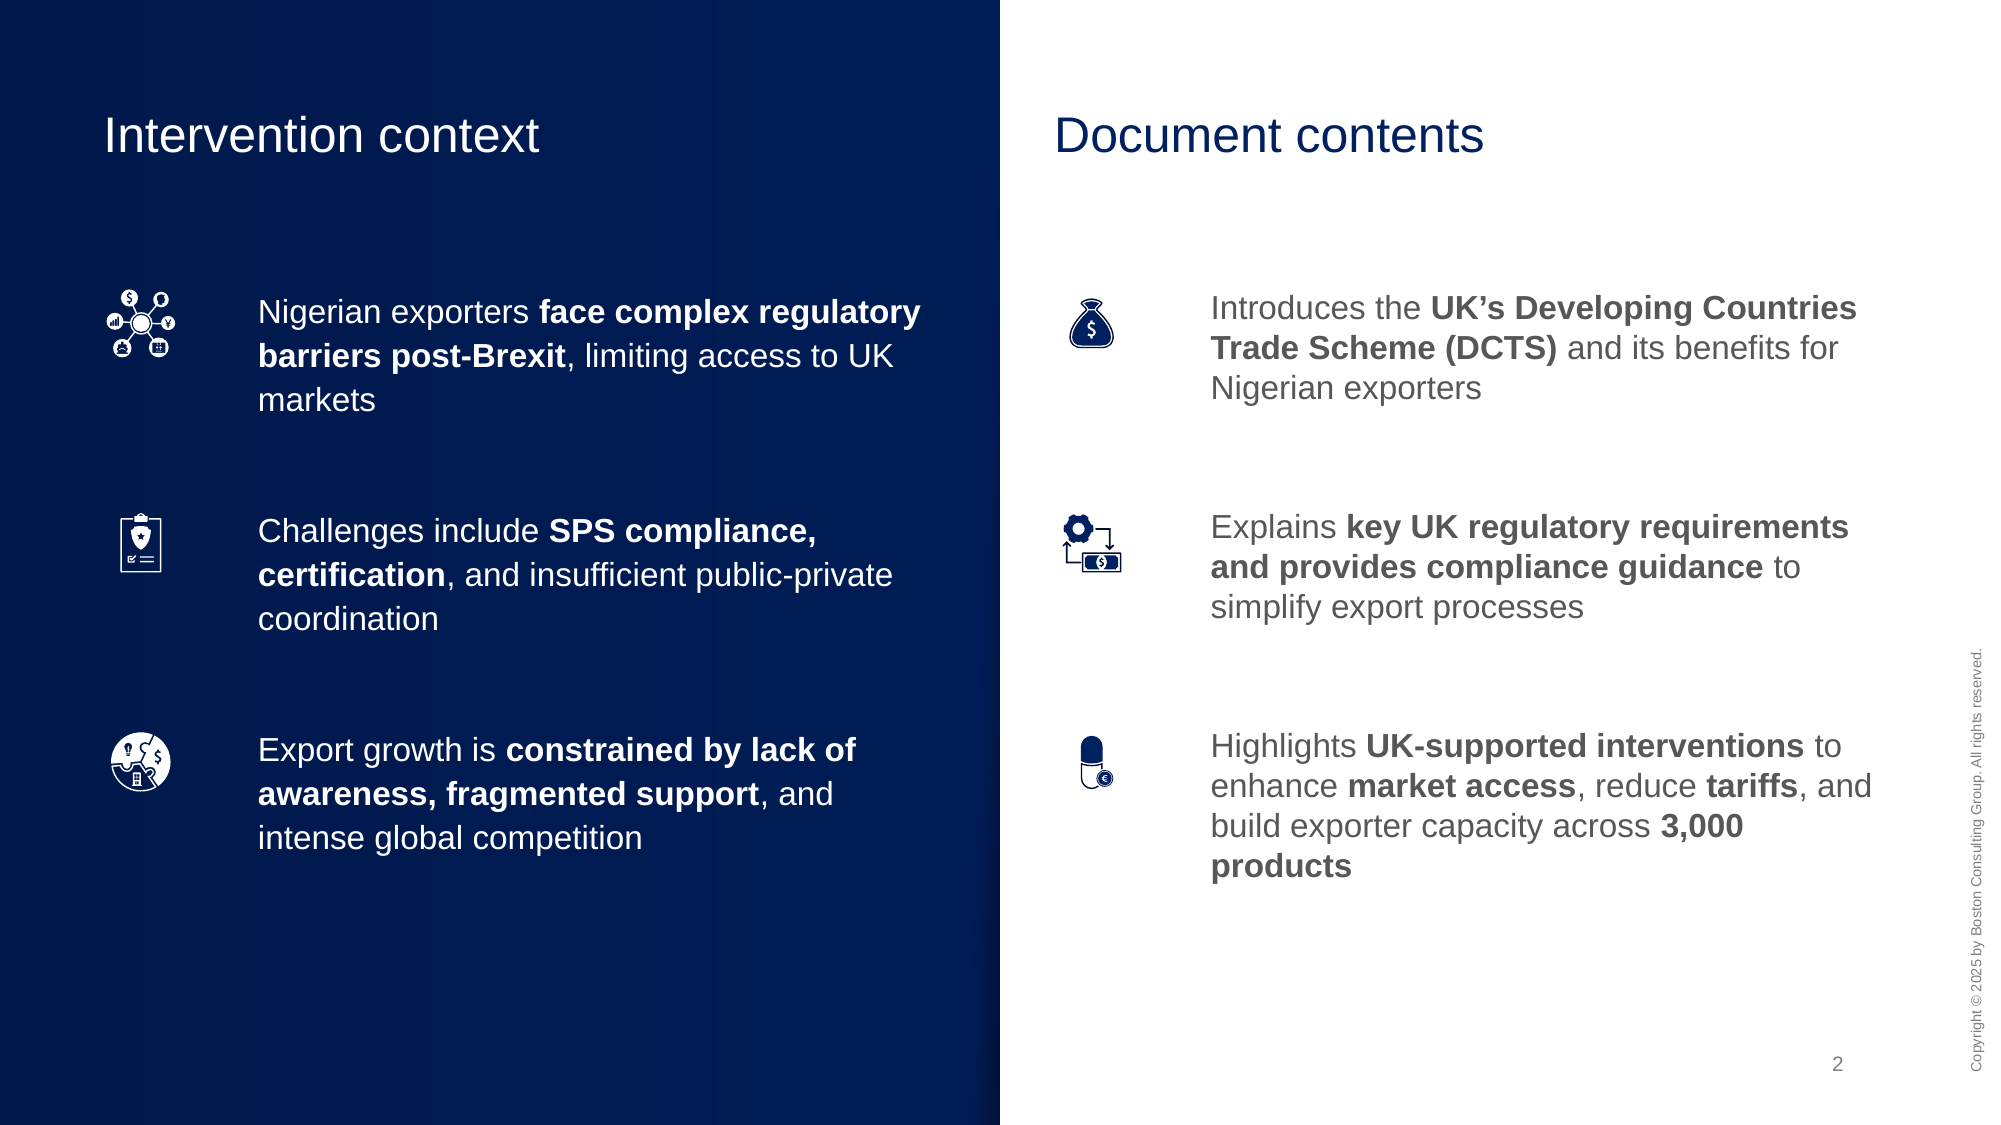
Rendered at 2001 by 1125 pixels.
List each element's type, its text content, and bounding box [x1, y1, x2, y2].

picture [1054, 285, 1130, 361]
text_box Challenges include SPS compliance, certification, and insufficient public-private coordination [257, 505, 931, 667]
text_box Export growth is constrained by lack of awareness, fragmented support, and intense global competition [257, 724, 931, 887]
picture [103, 724, 179, 800]
text_box Nigerian exporters face complex regulatory barriers post-Brexit, limiting access to UK markets [257, 285, 931, 448]
picture [103, 285, 179, 361]
picture [103, 505, 179, 581]
picture [1054, 505, 1130, 581]
picture [1054, 724, 1130, 800]
text_box Intervention context [103, 102, 617, 152]
text_box Explains key UK regulatory requirements and provides compliance guidance to simplify export processes [1210, 505, 1875, 667]
text_box Document contents [1054, 102, 1719, 161]
text_box Highlights UK-supported interventions to enhance market access, reduce tariffs, and build exporter capacity across 3,000 products [1210, 724, 1875, 887]
text_box Introduces the UK’s Developing Countries Trade Scheme (DCTS) and its benefits for Nigerian exporters [1210, 285, 1875, 448]
